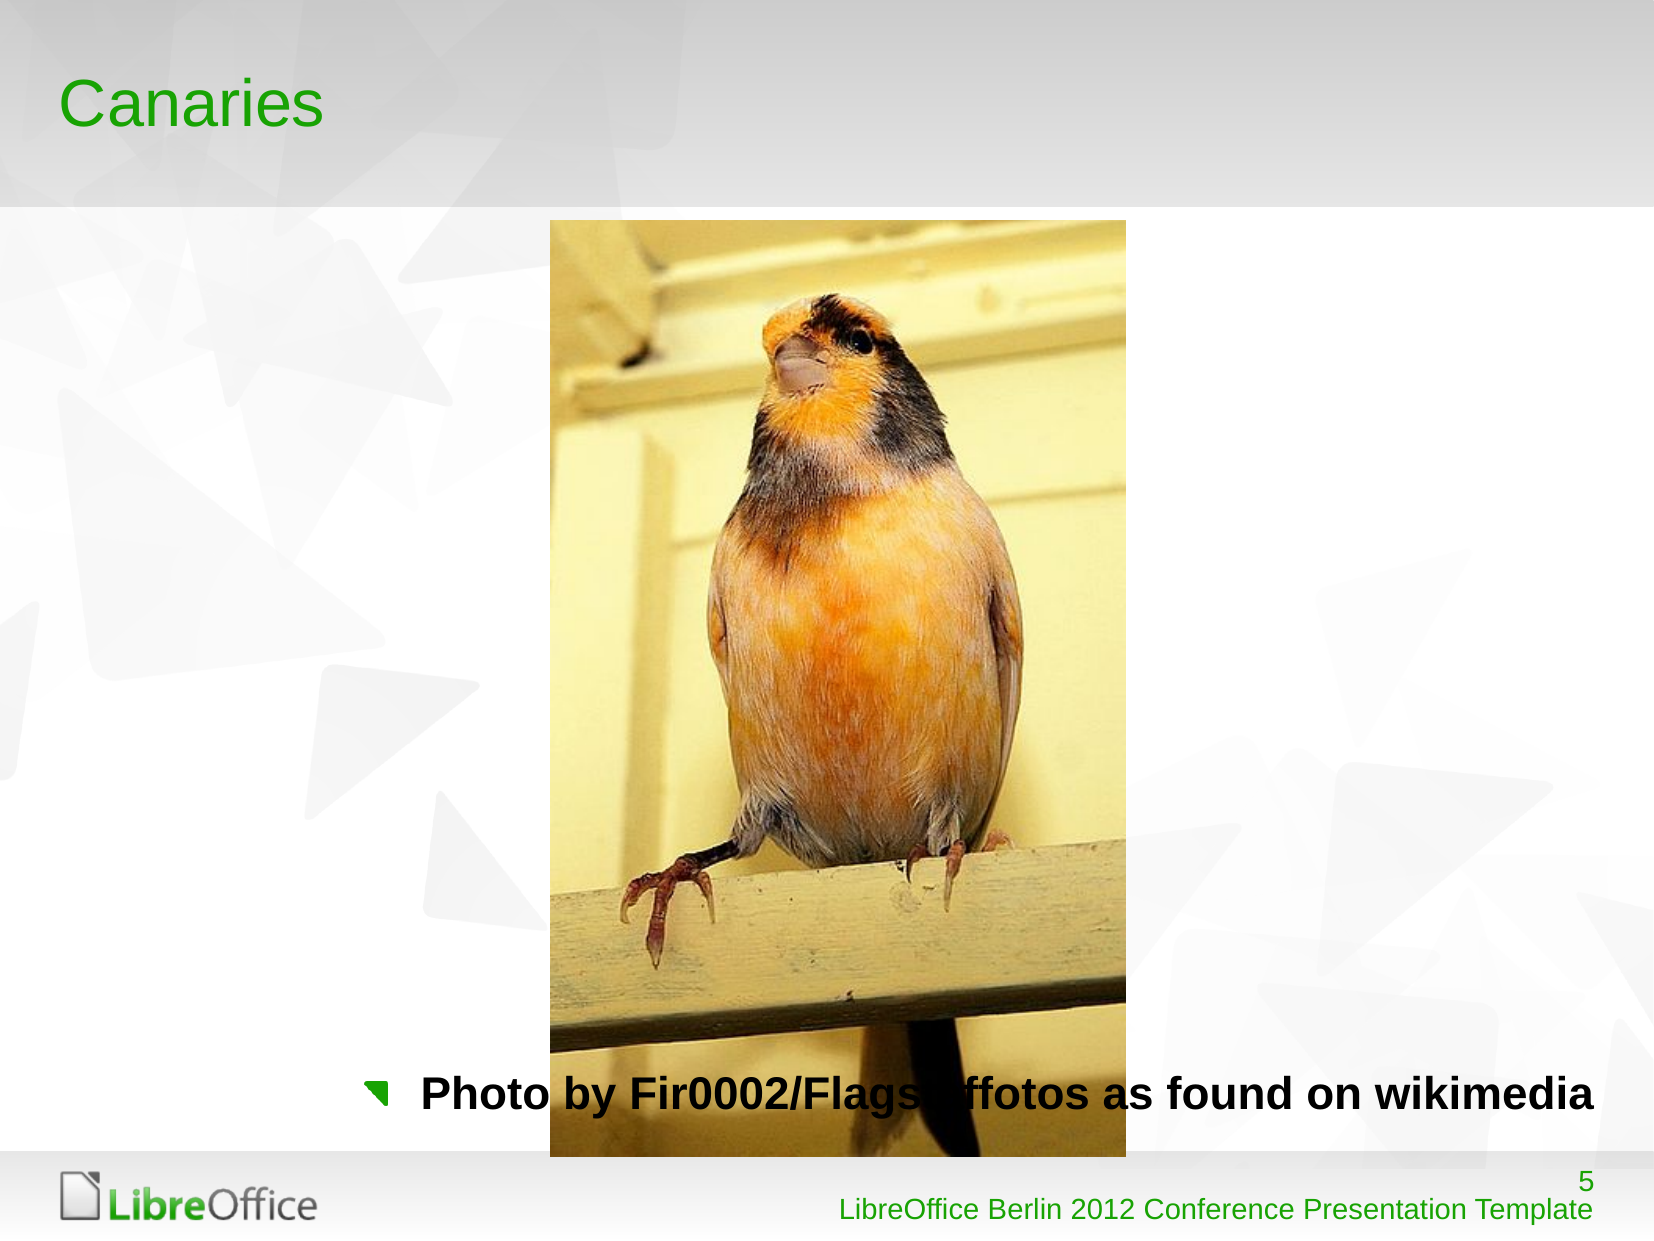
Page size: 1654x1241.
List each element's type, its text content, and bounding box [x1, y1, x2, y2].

picture [41, 1152, 337, 1240]
picture [0, 0, 1126, 931]
list Photo by Fir0002/Flagstaffotos as found on wikimedia [59, 265, 1595, 1120]
picture [550, 548, 1654, 1169]
title Canaries [59, 29, 1595, 178]
